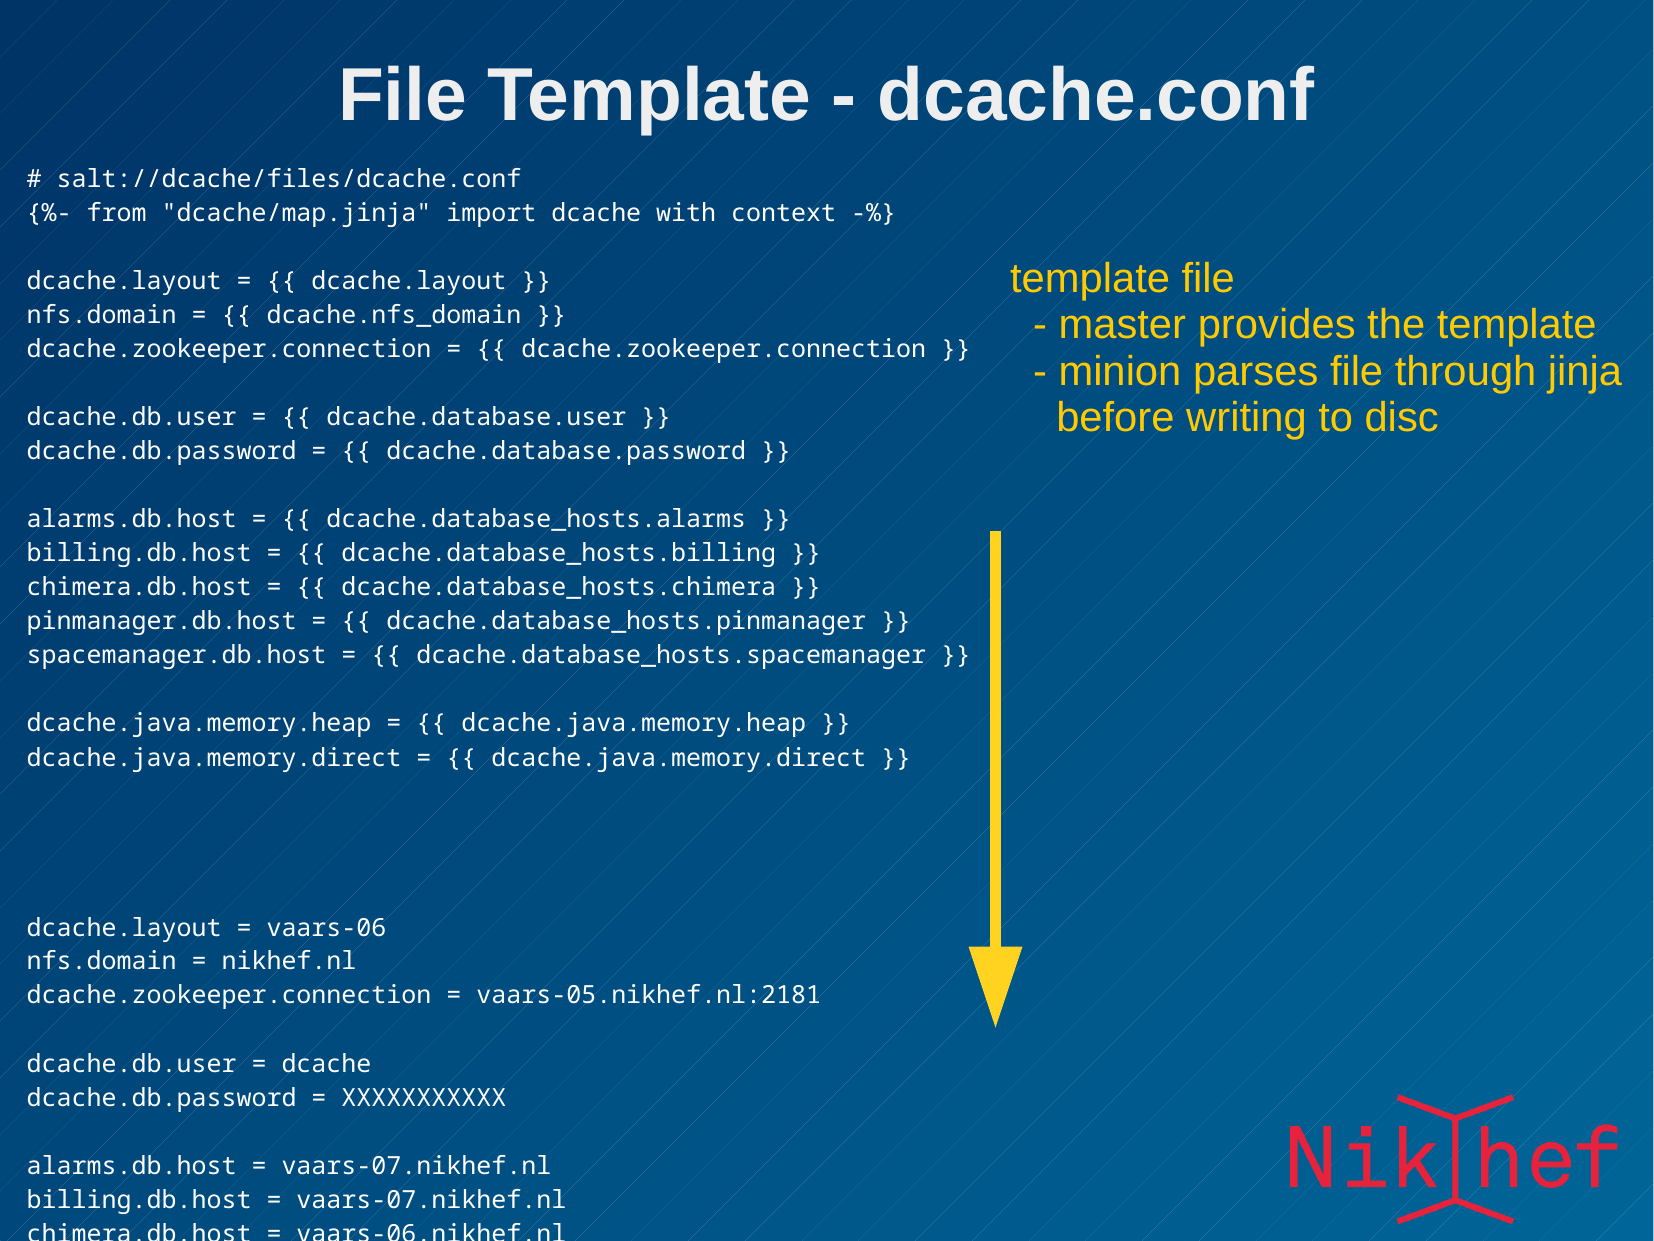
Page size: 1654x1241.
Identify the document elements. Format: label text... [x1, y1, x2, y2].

picture [1275, 1088, 1513, 1229]
picture [1532, 1142, 1570, 1187]
picture [1578, 1125, 1617, 1187]
picture [1482, 1127, 1517, 1187]
title File Template - dcache.conf [82, 0, 1571, 189]
text_box template file - master provides the template - minion parses file through jinja before writing to disc [995, 247, 1654, 768]
text_box # salt://dcache/files/dcache.conf {%- from "dcache/map.jinja" import dcache with context -%} dcache.layout = {{ dcache.layout }} nfs.domain = {{ dcache.nfs_domain }} dcache.zookeeper.connection = {{ dcache.zookeeper.connection }} dcache.db.user = {{ dcache.database.user }} dcache.db.password = {{ dcache.database.password }} alarms.db.host = {{ dcache.database_hosts.alarms }} billing.db.host = {{ dcache.database_hosts.billing }} chimera.db.host = {{ dcache.database_hosts.chimera }} pinmanager.db.host = {{ dcache.database_hosts.pinmanager }} spacemanager.db.host = {{ dcache.database_hosts.spacemanager }} dcache.java.memory.heap = {{ dcache.java.memory.heap }} dcache.java.memory.direct = {{ dcache.java.memory.direct }} dcache.layout = vaars-06 nfs.domain = nikhef.nl dcache.zookeeper.connection = vaars-05.nikhef.nl:2181 dcache.db.user = dcache dcache.db.password = XXXXXXXXXXX alarms.db.host = vaars-07.nikhef.nl billing.db.host = vaars-07.nikhef.nl chimera.db.host = vaars-06.nikhef.nl pinmanager.db.host = vaars-06.nikhef.nl spacemanager.db.host = vaars-06.nikhef.nl dcache.java.memory.heap = 1024m dcache.java.memory.direct = 1024m [11, 153, 993, 1241]
